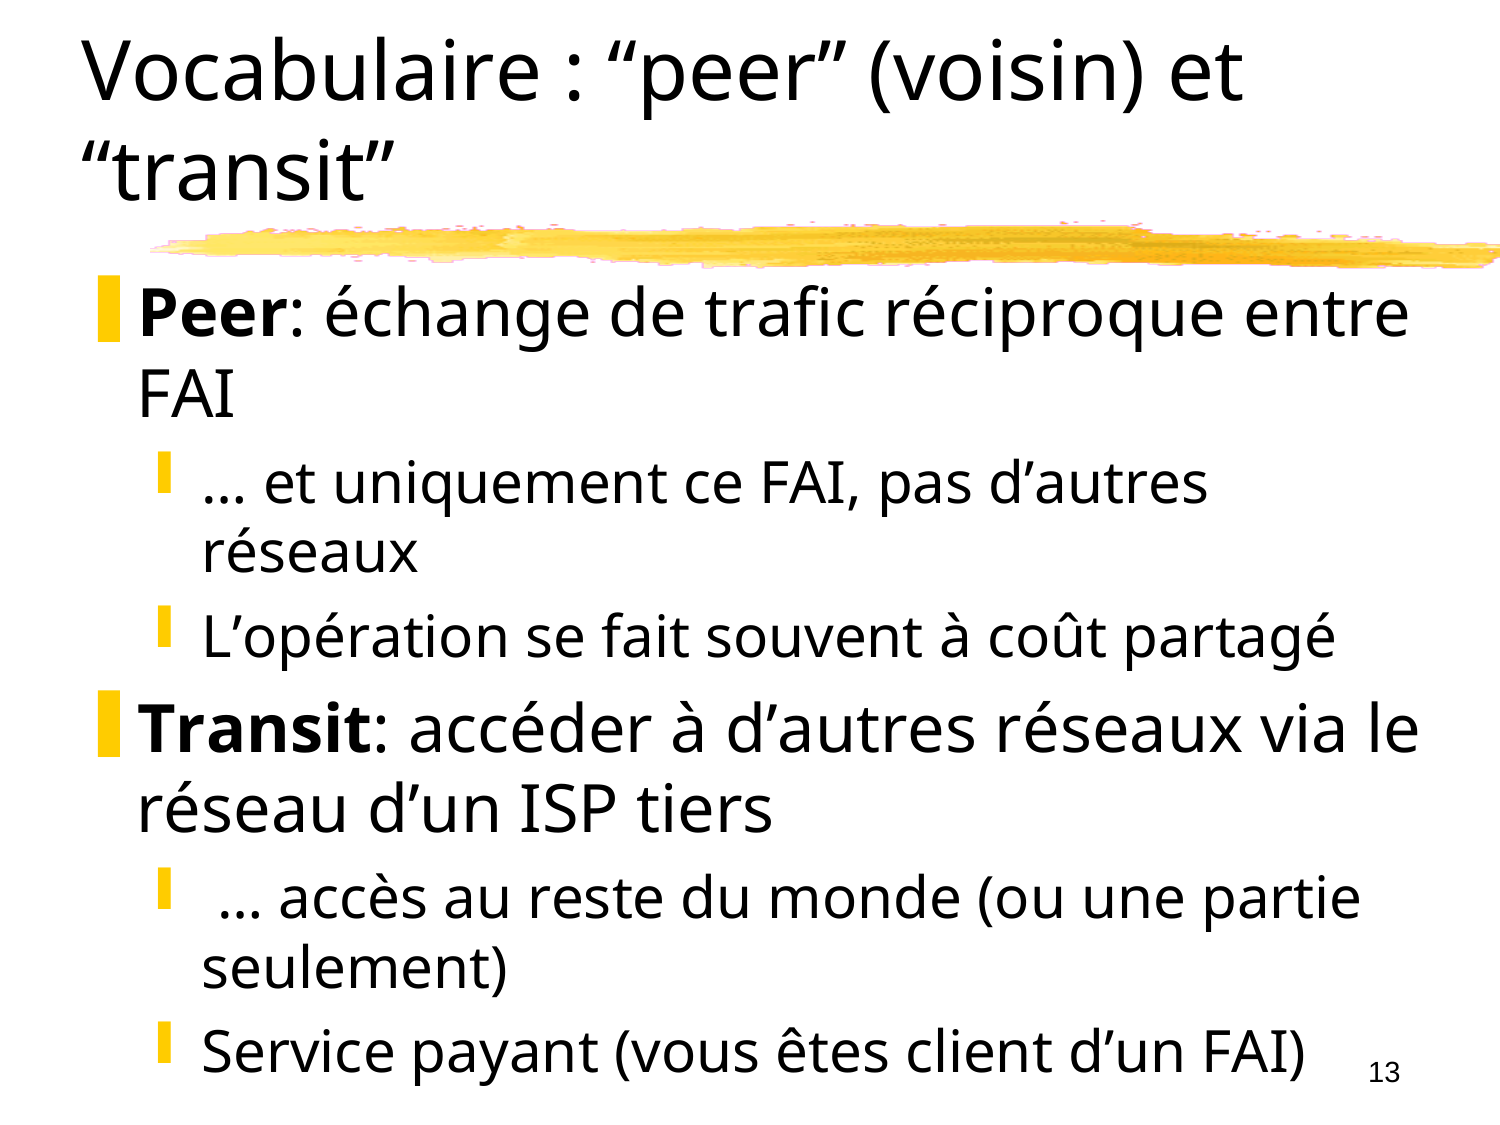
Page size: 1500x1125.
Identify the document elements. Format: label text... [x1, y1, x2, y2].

list Peer: échange de trafic réciproque entre FAI … et uniquement ce FAI, pas d’autres réseaux L’opération se fait souvent à coût partagé Transit: accéder à d’autres réseaux via le réseau d’un ISP tiers … accès au reste du monde (ou une partie seulement)‏ Service payant (vous êtes client d’un FAI)‏ [66, 262, 1450, 1093]
picture [150, 215, 1500, 279]
title Vocabulaire : “peer” (voisin) et “transit” [66, 9, 1342, 225]
